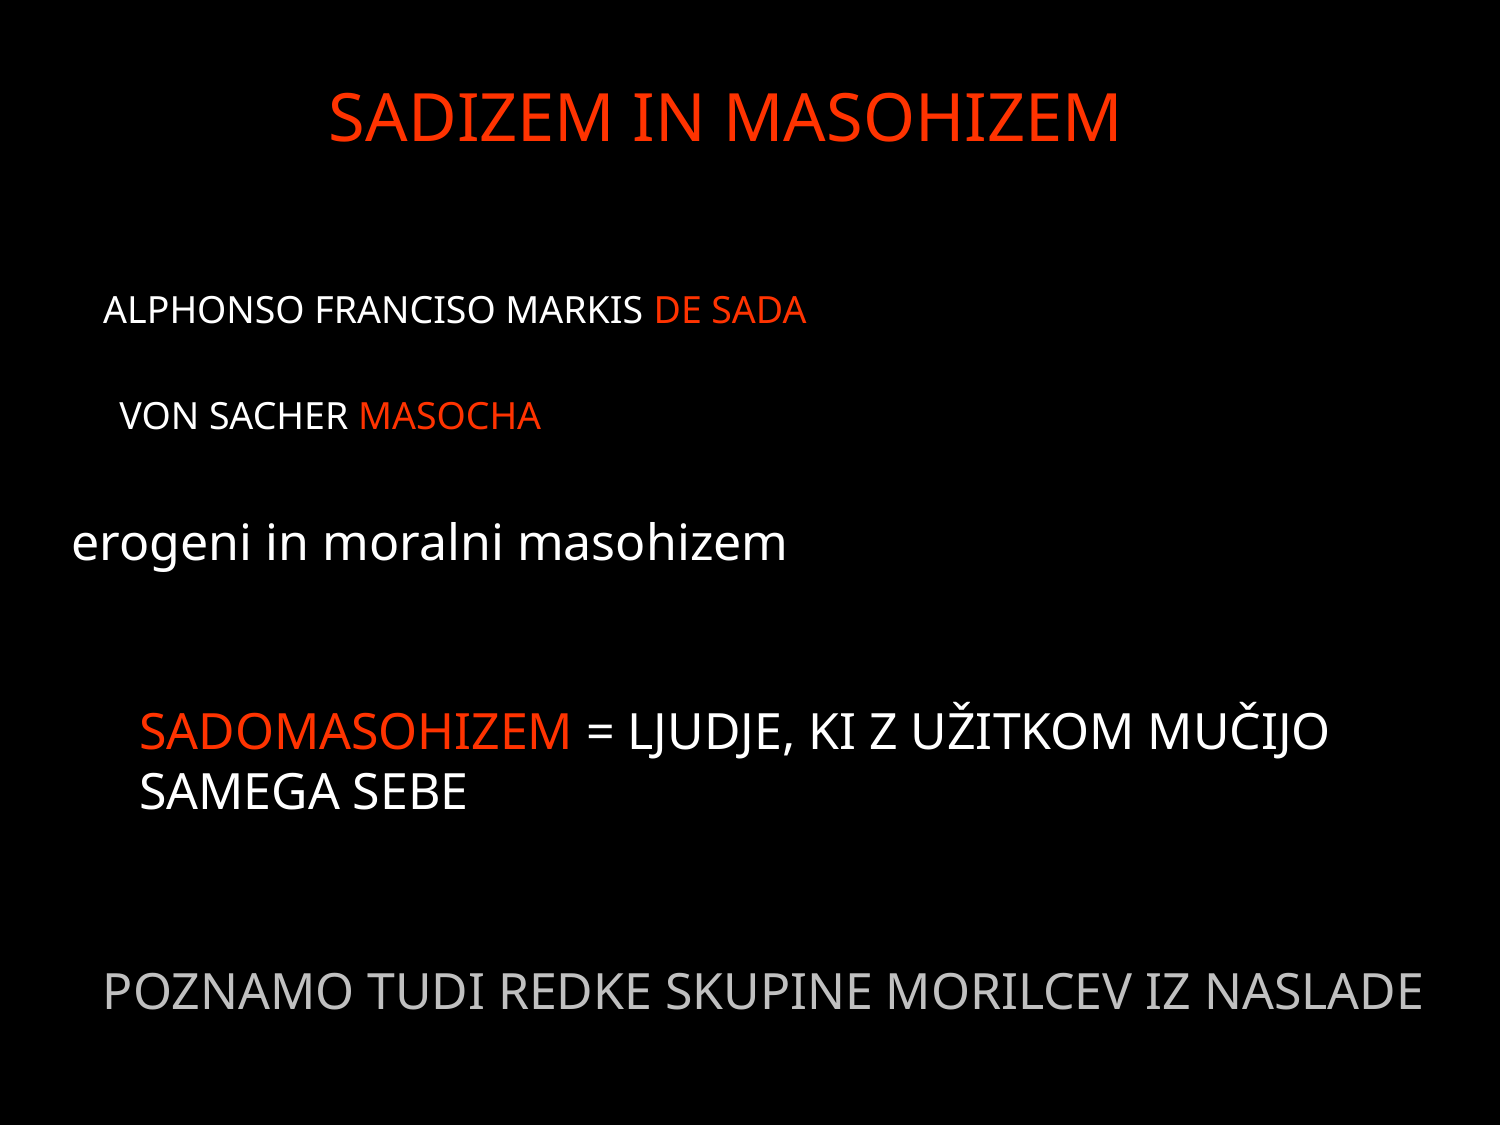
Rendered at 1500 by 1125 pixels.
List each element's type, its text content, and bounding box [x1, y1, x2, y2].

text_box SADIZEM IN MASOHIZEM [314, 67, 1139, 163]
text_box VON SACHER MASOCHA [104, 385, 557, 445]
text_box SADOMASOHIZEM = LJUDJE, KI Z UŽITKOM MUČIJO SAMEGA SEBE [124, 692, 1360, 827]
text_box POZNAMO TUDI REDKE SKUPINE MORILCEV IZ NASLADE [75, 952, 1440, 1027]
text_box ALPHONSO FRANCISO MARKIS DE SADA [88, 278, 955, 339]
text_box erogeni in moralni masohizem [56, 503, 804, 578]
